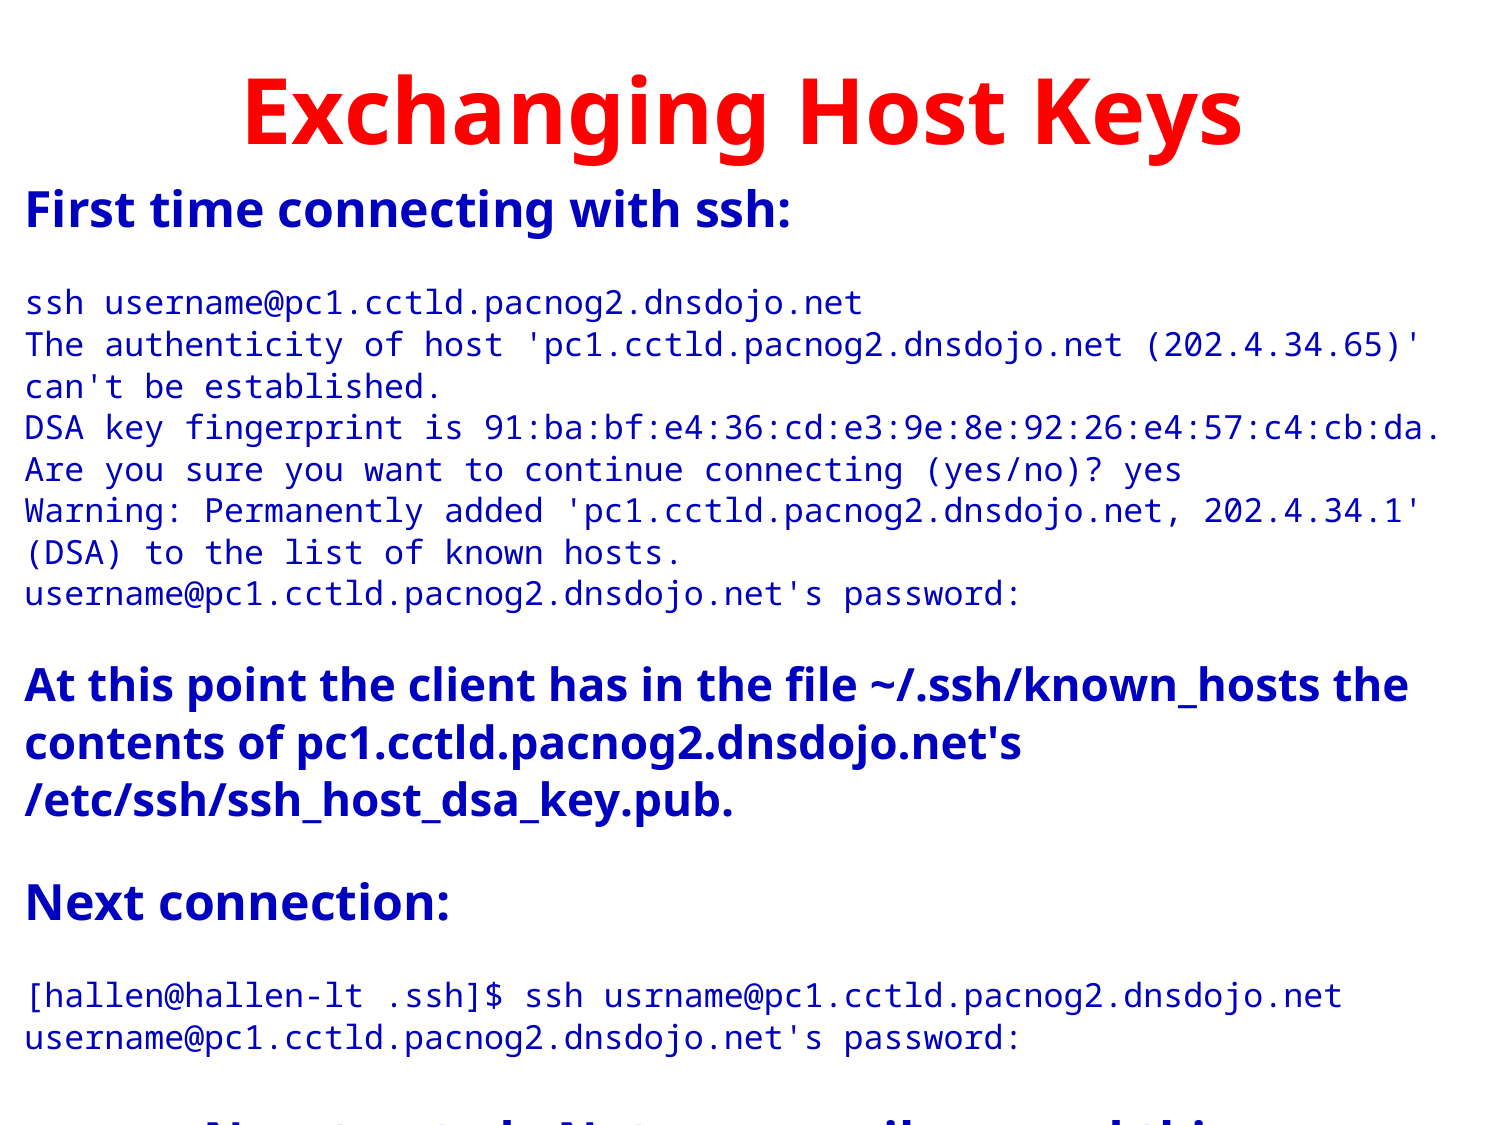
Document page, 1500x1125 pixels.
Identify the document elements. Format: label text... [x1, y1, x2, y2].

text_box First time connecting with ssh: ssh username@pc1.cctld.pacnog2.dnsdojo.net The authenticity of host 'pc1.cctld.pacnog2.dnsdojo.net (202.4.34.65)' can't be established. DSA key fingerprint is 91:ba:bf:e4:36:cd:e3:9e:8e:92:26:e4:57:c4:cb:da. Are you sure you want to continue connecting (yes/no)? yes Warning: Permanently added 'pc1.cctld.pacnog2.dnsdojo.net, 202.4.34.1' (DSA) to the list of known hosts. username@pc1.cctld.pacnog2.dnsdojo.net's password: At this point the client has in the file ~/.ssh/known_hosts the contents of pc1.cctld.pacnog2.dnsdojo.net's /etc/ssh/ssh_host_dsa_key.pub. Next connection: [hallen@hallen-lt .ssh]$ ssh usrname@pc1.cctld.pacnog2.dnsdojo.net username@pc1.cctld.pacnog2.dnsdojo.net's password: Now trusted - Not necessarily a good thing... [24, 177, 1494, 1097]
title Exchanging Host Keys [239, 46, 1293, 164]
